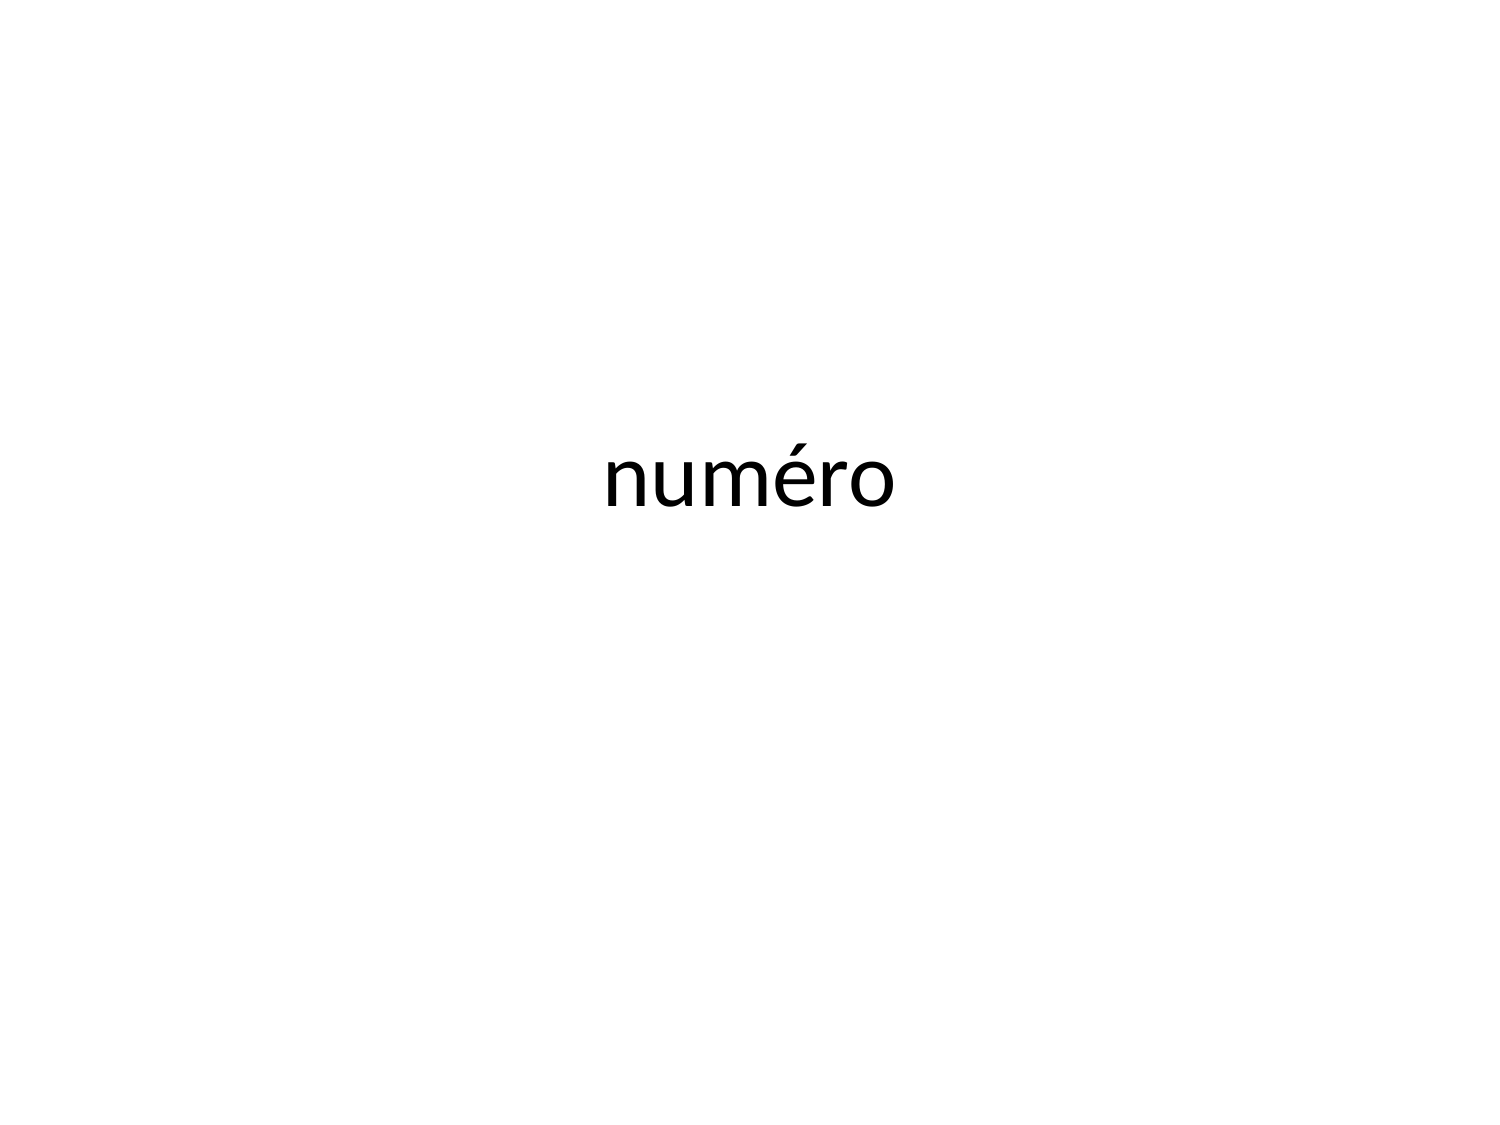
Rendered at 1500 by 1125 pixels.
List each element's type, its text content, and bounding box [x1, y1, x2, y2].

title numéro [112, 349, 1388, 591]
